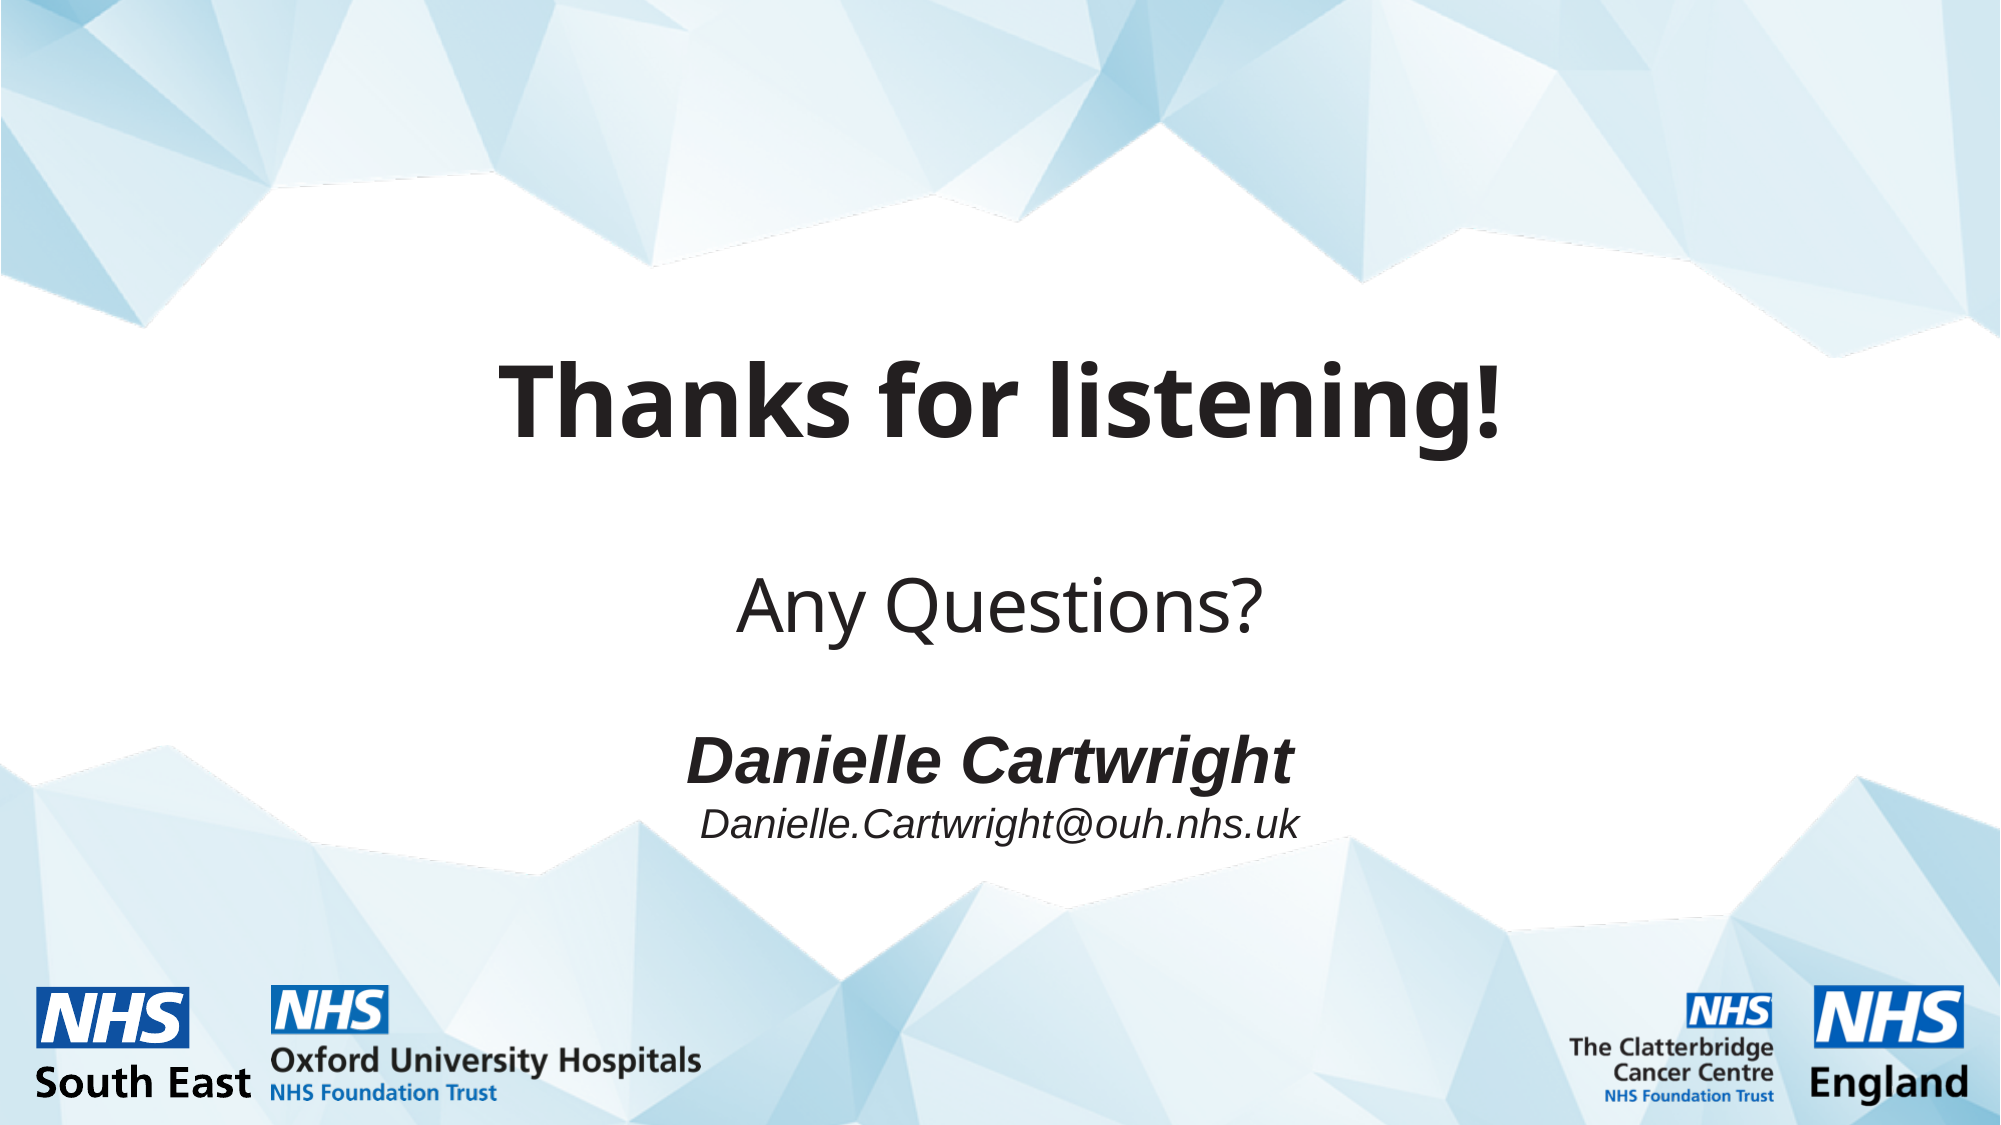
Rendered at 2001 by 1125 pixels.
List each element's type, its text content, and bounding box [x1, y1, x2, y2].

picture [0, 0, 2000, 359]
text_box Thanks for listening! Any Questions? Danielle Cartwright Danielle.Cartwright@ouh.nhs.uk [50, 329, 1950, 861]
picture [0, 745, 2000, 1125]
